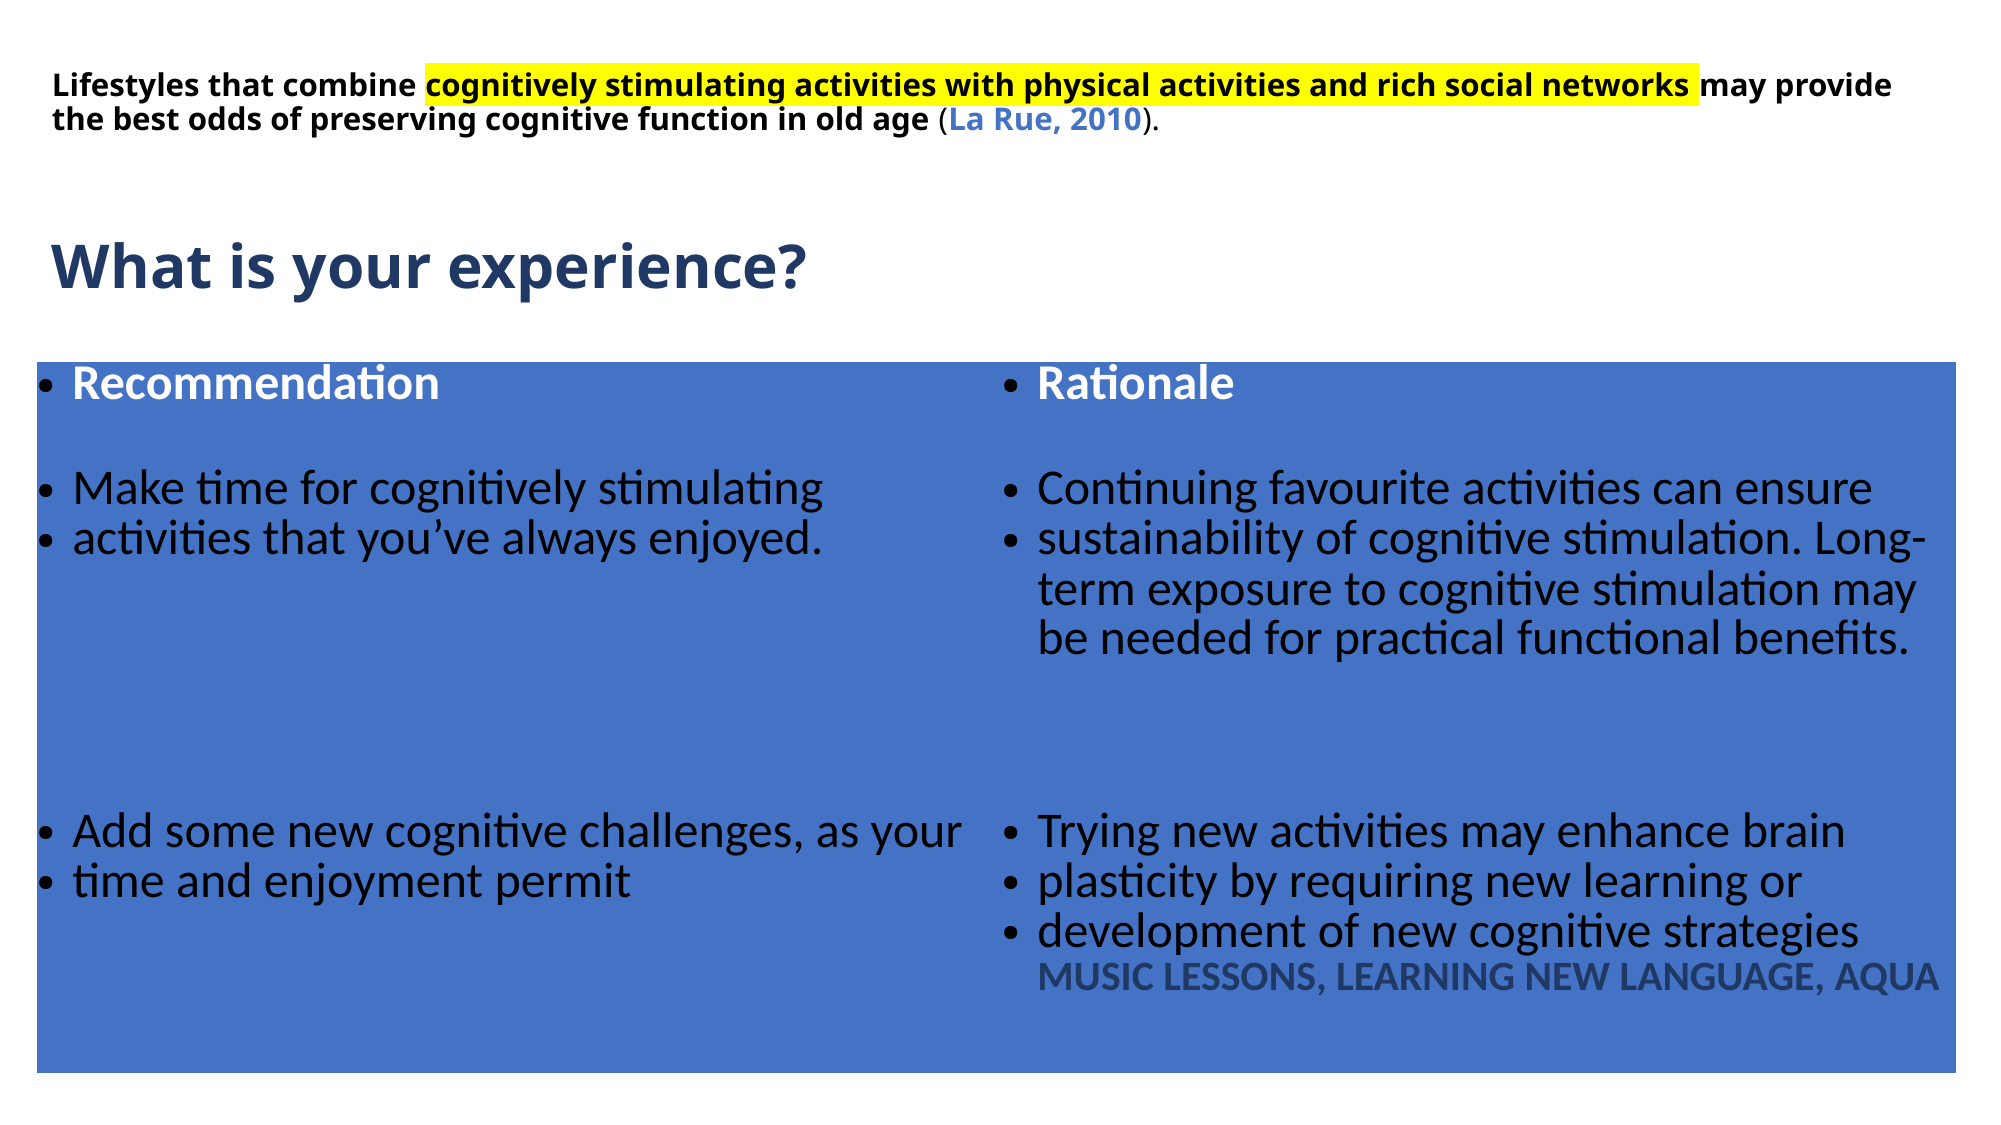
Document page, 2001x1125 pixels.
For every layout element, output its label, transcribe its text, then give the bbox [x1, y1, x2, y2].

table_header Rationale [1002, 362, 1956, 467]
title Lifestyles that combine cognitively stimulating activities with physical activities and rich social networks may provide the best odds of preserving cognitive function in old age (La Rue, 2010). What is your experience? [36, 27, 1956, 363]
table_cell Add some new cognitive challenges, as your time and enjoyment permit [37, 810, 1002, 1073]
table_cell Make time for cognitively stimulating activities that you’ve always enjoyed. [37, 467, 1002, 810]
table_header Recommendation [37, 362, 1002, 467]
table_cell Continuing favourite activities can ensure sustainability of cognitive stimulation. Long-term exposure to cognitive stimulation may be needed for practical functional benefits. [1002, 467, 1956, 810]
table_cell Trying new activities may enhance brain plasticity by requiring new learning or development of new cognitive strategies MUSIC LESSONS, LEARNING NEW LANGUAGE, AQUA [1002, 810, 1956, 1073]
